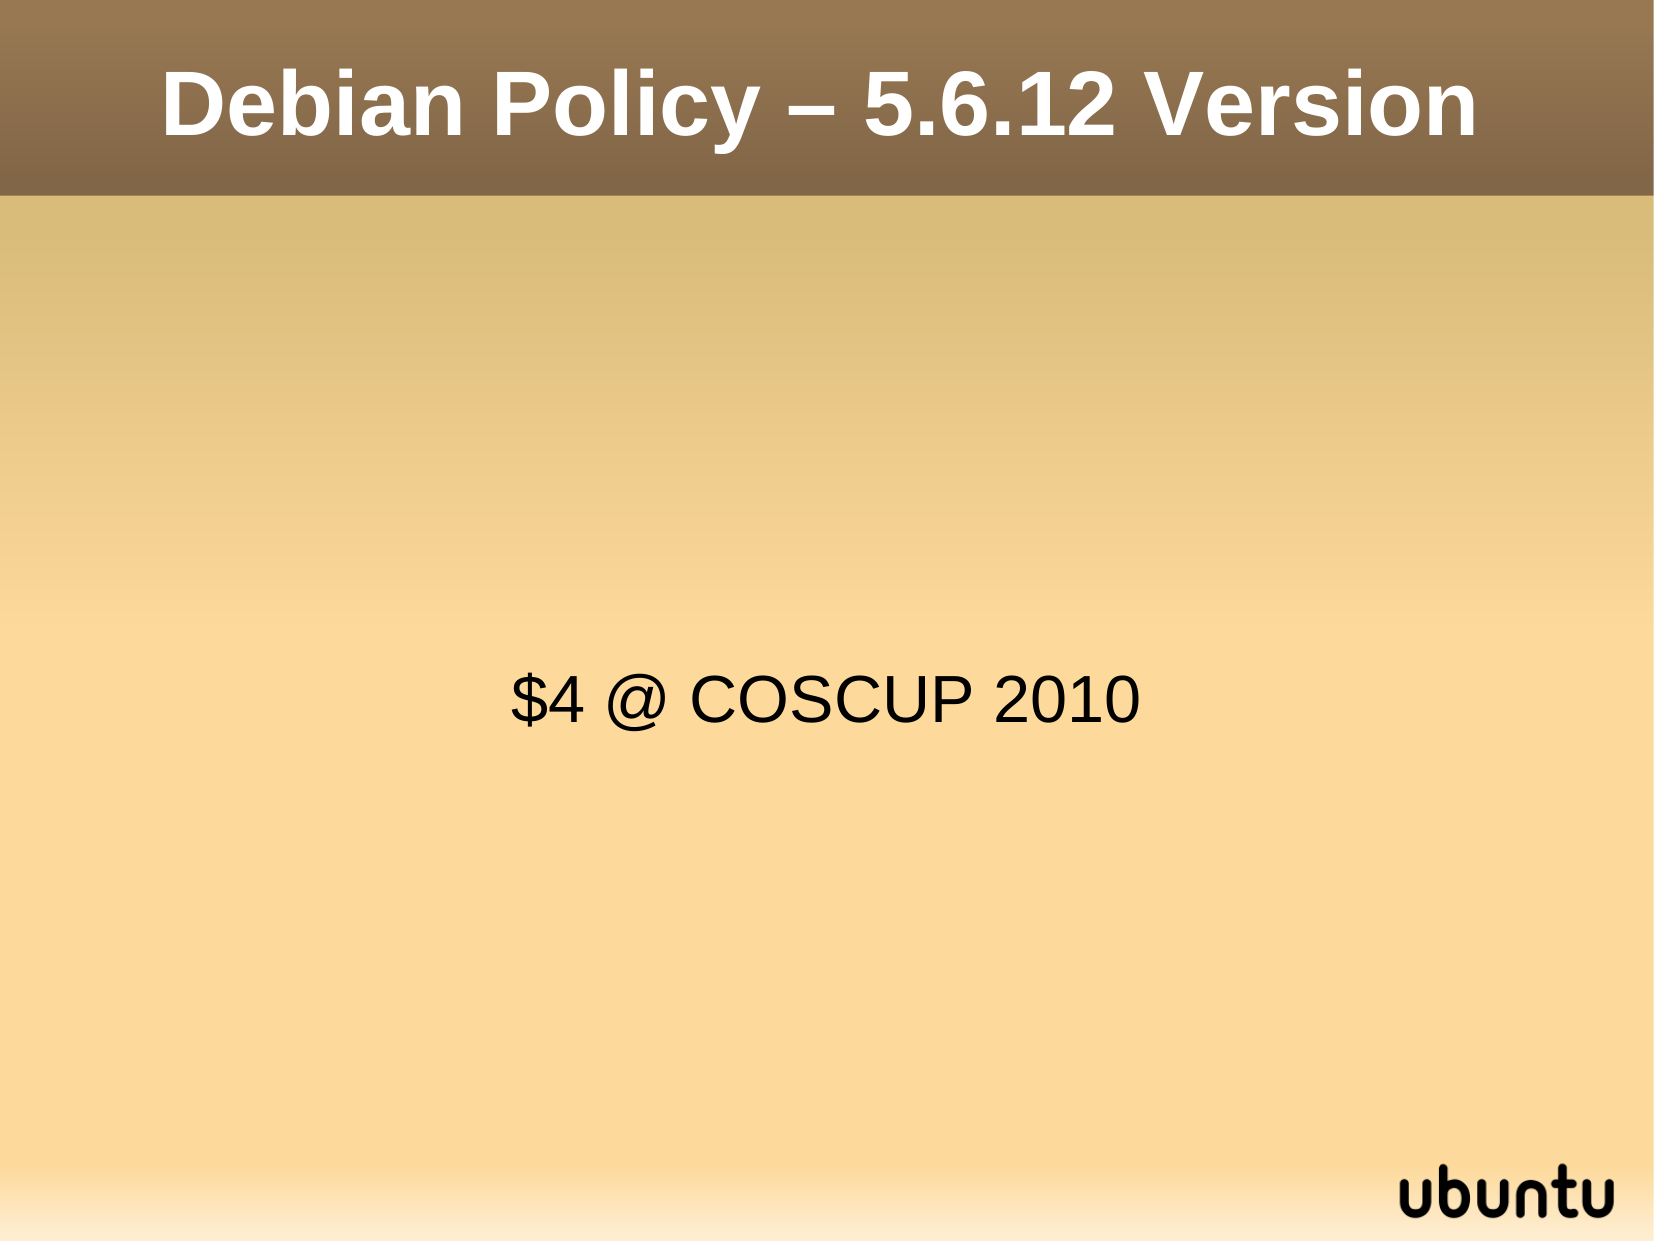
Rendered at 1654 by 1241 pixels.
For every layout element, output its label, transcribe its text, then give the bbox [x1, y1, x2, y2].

title Debian Policy – 5.6.12 Version [76, 0, 1565, 208]
subtitle $4 @ COSCUP 2010 [82, 297, 1571, 1102]
picture [0, 0, 1654, 1241]
